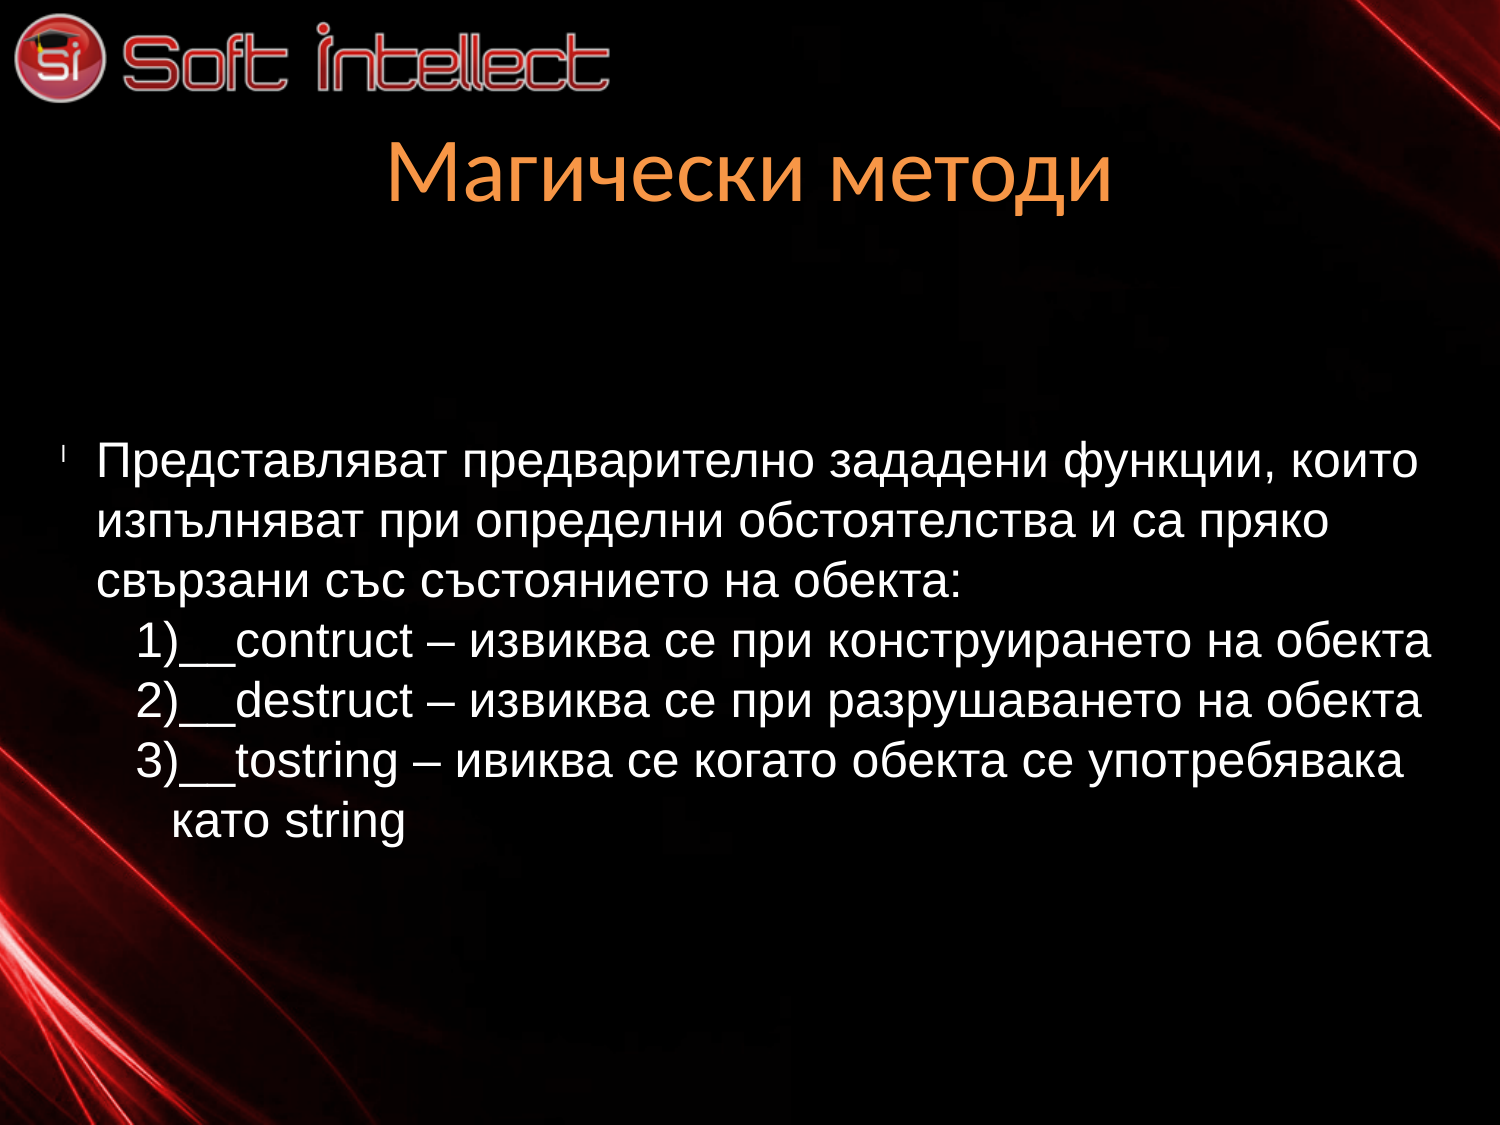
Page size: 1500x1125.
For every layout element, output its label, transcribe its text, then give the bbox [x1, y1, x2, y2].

picture [0, 0, 1500, 1125]
text_box Магически методи [75, 71, 1425, 259]
text_box Представляват предварително зададени функции, които изпълняват при определни обстоятелства и са пряко свързани със състоянието на обекта: __contruct – извиква се при конструирането на обекта __destruct – извиква се при разрушаването на обекта __tostring – ивиква се когато обекта се употребявака като string [45, 420, 1455, 660]
